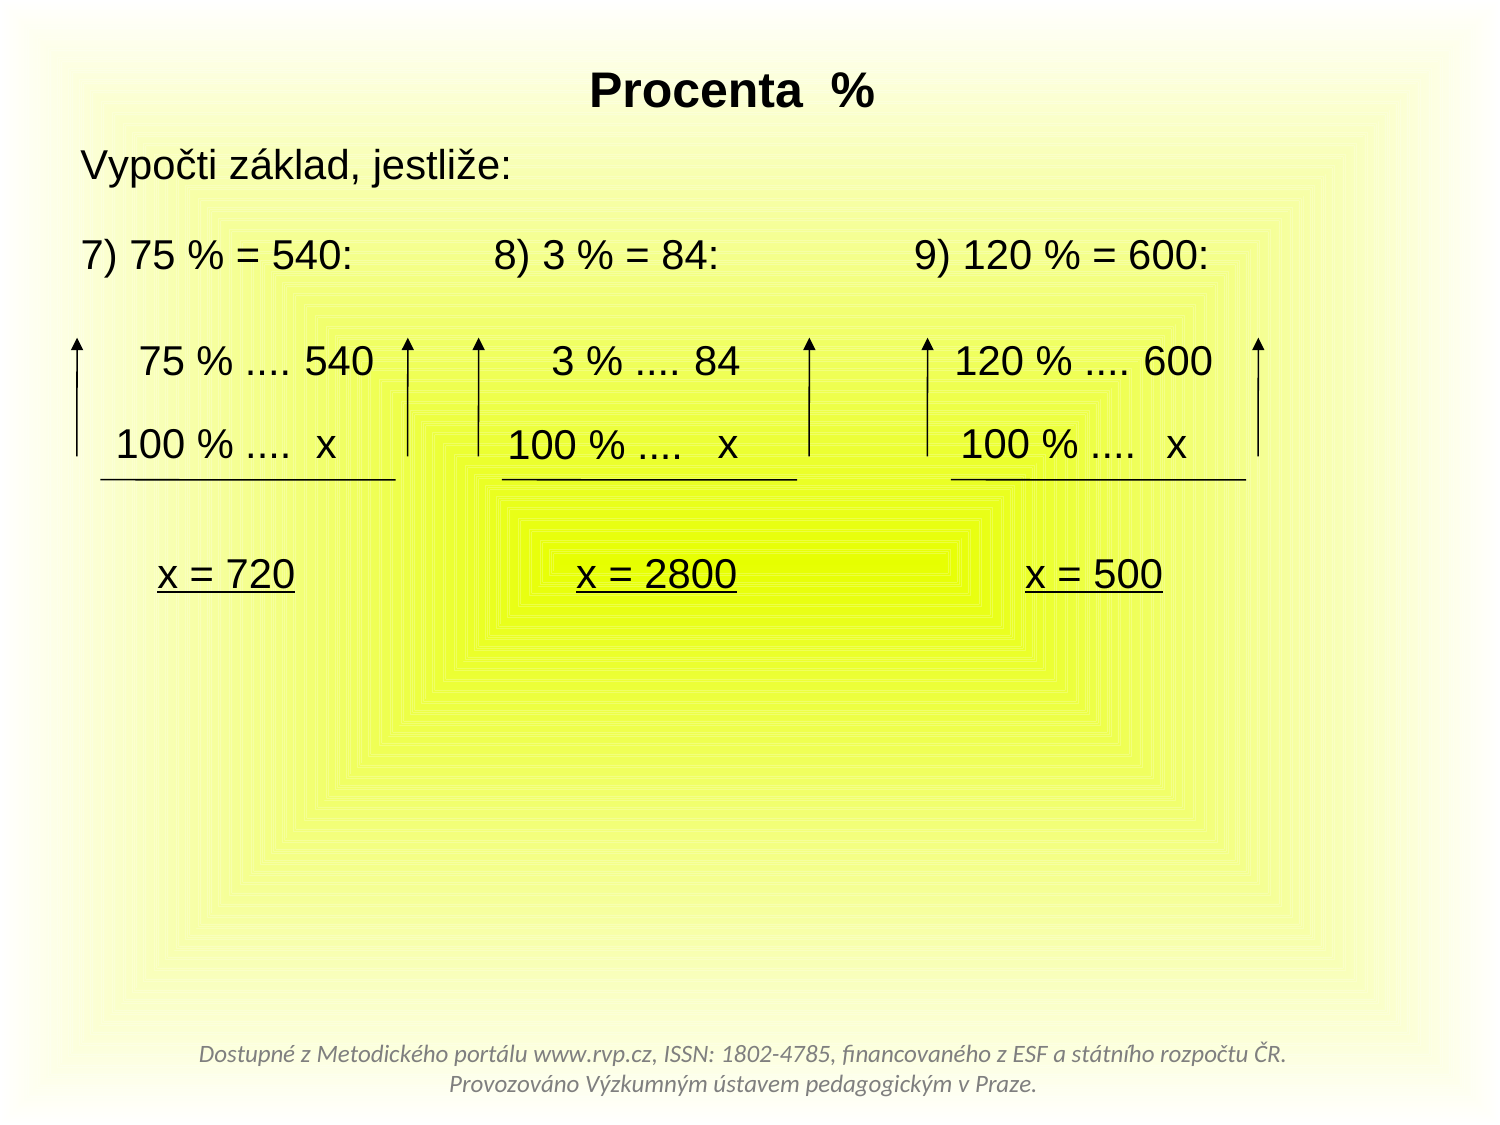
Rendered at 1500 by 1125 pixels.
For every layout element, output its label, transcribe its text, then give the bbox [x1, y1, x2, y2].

text_box 100 % .... [100, 408, 301, 475]
text_box Procenta % [574, 49, 891, 125]
text_box 9) 120 % = 600: [899, 220, 1225, 286]
text_box x [1151, 408, 1203, 475]
text_box 7) 75 % = 540: [65, 220, 369, 286]
text_box 100 % .... [481, 410, 699, 476]
text_box x = 720 [142, 538, 311, 605]
text_box Vypočti základ, jestliže: [65, 130, 528, 196]
text_box 120 % .... [939, 326, 1117, 392]
text_box 3 % .... [490, 326, 679, 392]
text_box x [301, 408, 352, 475]
text_box 84 [679, 326, 756, 392]
text_box 8) 3 % = 84: [478, 220, 735, 286]
text_box x [702, 408, 754, 475]
text_box x = 2800 [561, 538, 753, 605]
text_box 75 % .... [89, 326, 278, 392]
text_box x = 500 [1010, 538, 1179, 605]
text_box 600 [1117, 326, 1229, 392]
text_box Dostupné z Metodického portálu www.rvp.cz, ISSN: 1802-4785, financovaného z ESF a státního rozpočtu ČR. Provozováno Výzkumným ústavem pedagogickým v Praze. [171, 1030, 1317, 1106]
text_box 540 [278, 326, 390, 392]
text_box 100 % .... [945, 408, 1151, 475]
